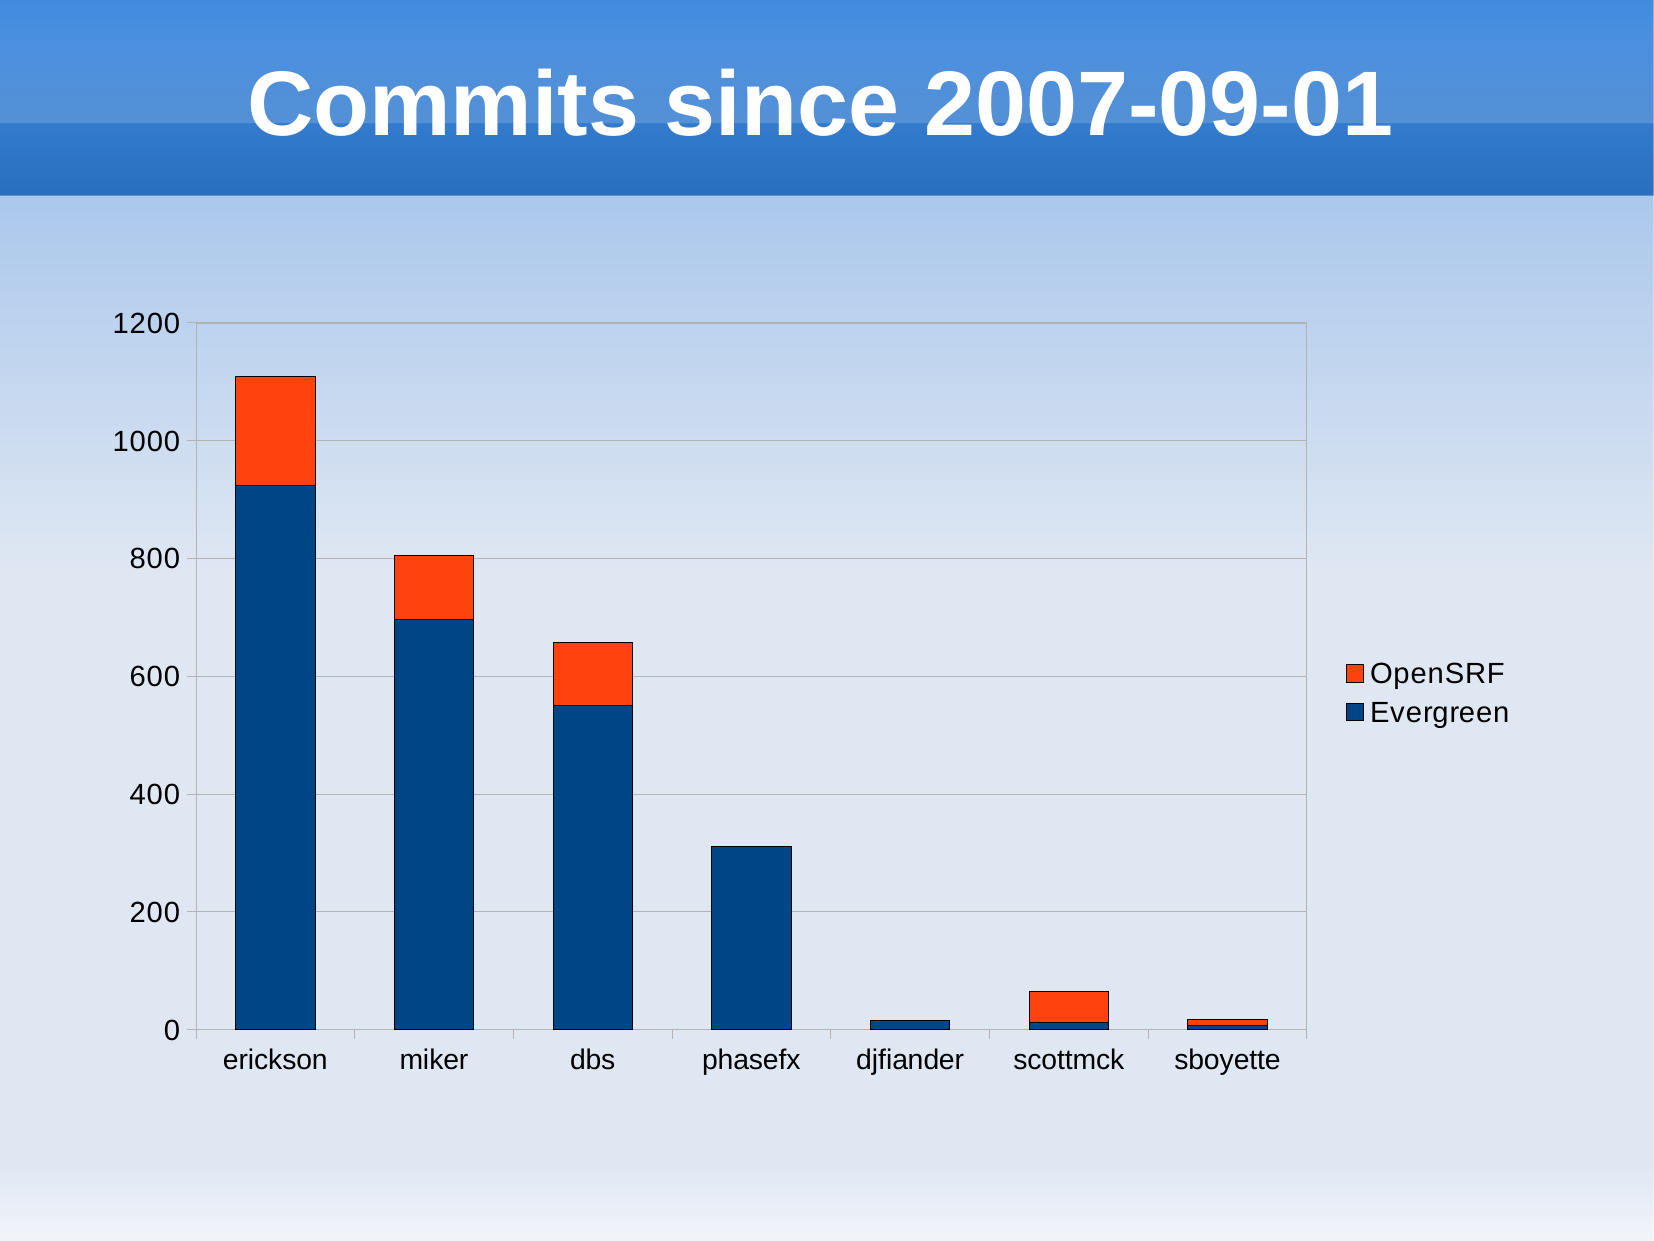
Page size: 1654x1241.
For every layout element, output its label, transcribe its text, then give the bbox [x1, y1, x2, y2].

title Commits since 2007-09-01 [76, 0, 1565, 208]
chart [82, 290, 1571, 1109]
picture [0, 0, 1654, 1241]
